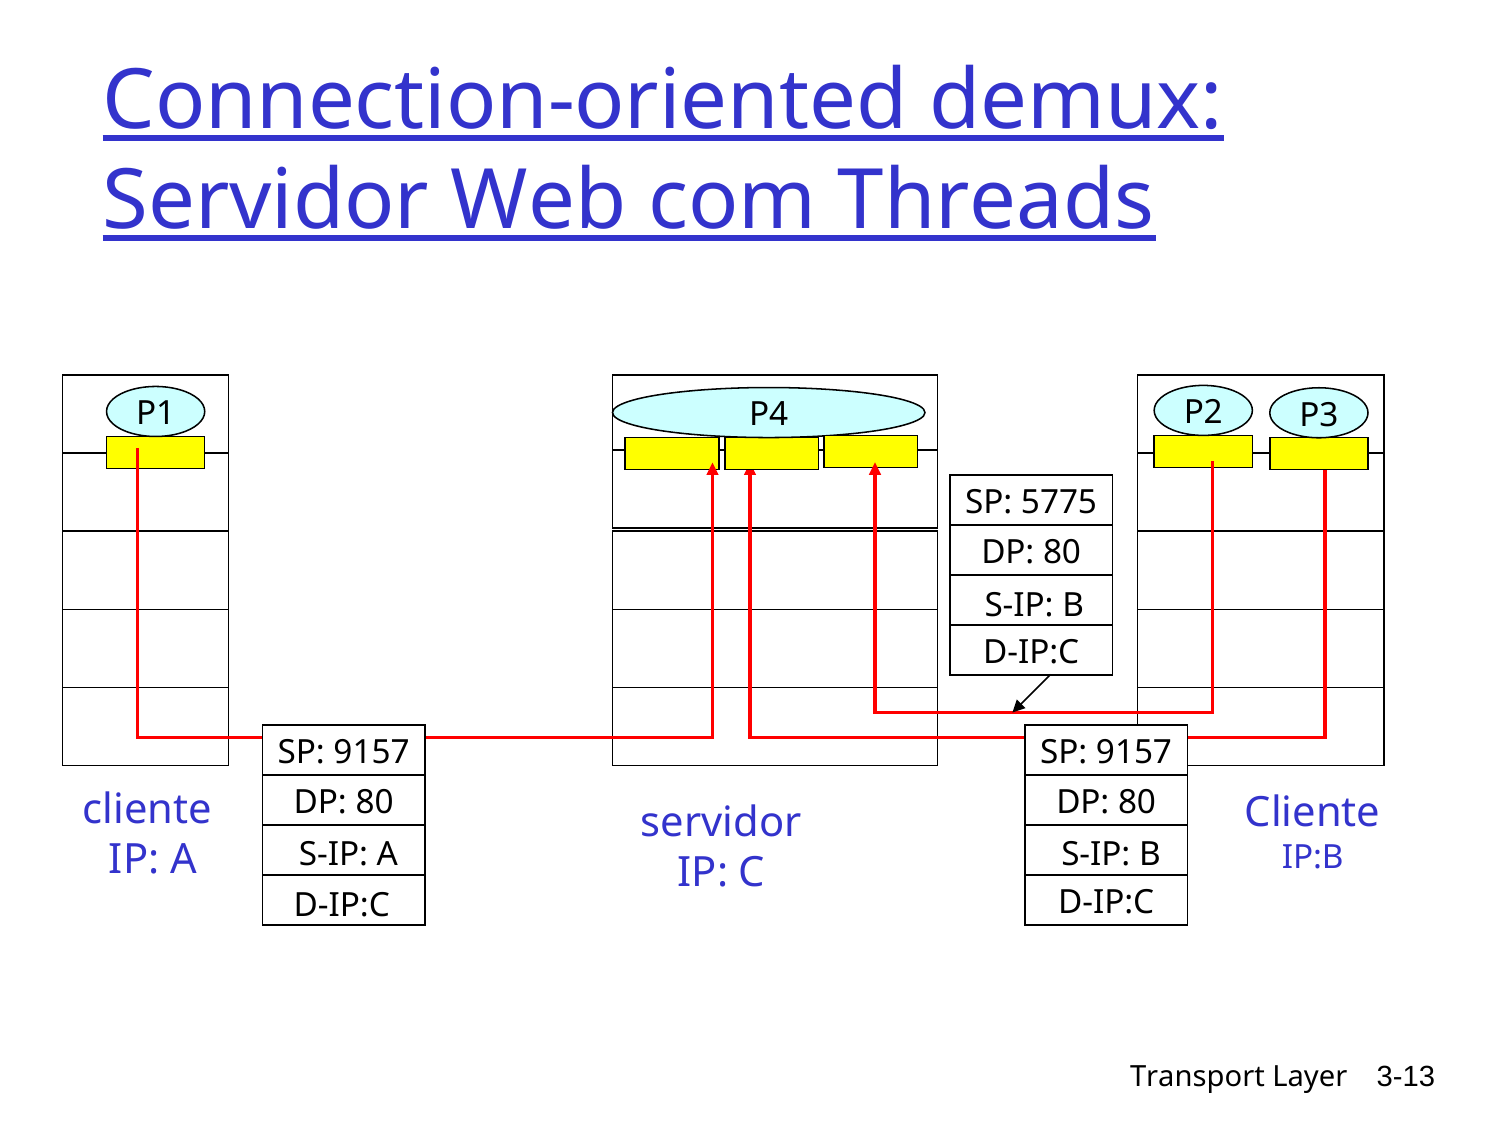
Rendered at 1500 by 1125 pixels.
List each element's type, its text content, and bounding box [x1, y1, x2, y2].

text_box S-IP: B [1046, 824, 1176, 881]
text_box 3-<número> [1339, 1050, 1451, 1125]
text_box [1099, 574, 1113, 624]
text_box S-IP: B [969, 574, 1099, 631]
text_box P2 [1154, 385, 1253, 436]
text_box [877, 531, 938, 711]
text_box cliente IP: A [68, 774, 228, 890]
text_box [405, 824, 426, 925]
text_box D-IP:C [278, 874, 405, 931]
text_box DP: 80 [1024, 774, 1188, 824]
text_box SP: 9157 [1024, 725, 1188, 774]
text_box P3 [1269, 387, 1369, 438]
text_box [262, 824, 284, 925]
text_box [612, 531, 938, 766]
text_box SP: 5775 [949, 474, 1113, 524]
text_box [612, 374, 938, 529]
text_box P1 [106, 386, 205, 437]
text_box P4 [612, 387, 925, 438]
text_box [62, 374, 229, 766]
text_box D-IP:C [1024, 875, 1188, 925]
title Connection-oriented demux: Servidor Web com Threads [87, 37, 1363, 225]
text_box [949, 574, 969, 624]
text_box [1024, 824, 1046, 875]
text_box DP: 80 [262, 774, 426, 824]
text_box DP: 80 [949, 524, 1113, 574]
text_box S-IP: A [284, 824, 414, 881]
text_box D-IP:C [949, 624, 1113, 675]
text_box SP: 9157 [262, 725, 426, 774]
text_box [1176, 824, 1188, 875]
text_box [612, 531, 711, 736]
text_box [752, 531, 938, 736]
text_box Transport Layer [887, 1050, 1339, 1125]
text_box [1137, 374, 1385, 766]
text_box servidor IP: C [626, 786, 817, 903]
text_box Cliente IP:B [1230, 777, 1396, 883]
